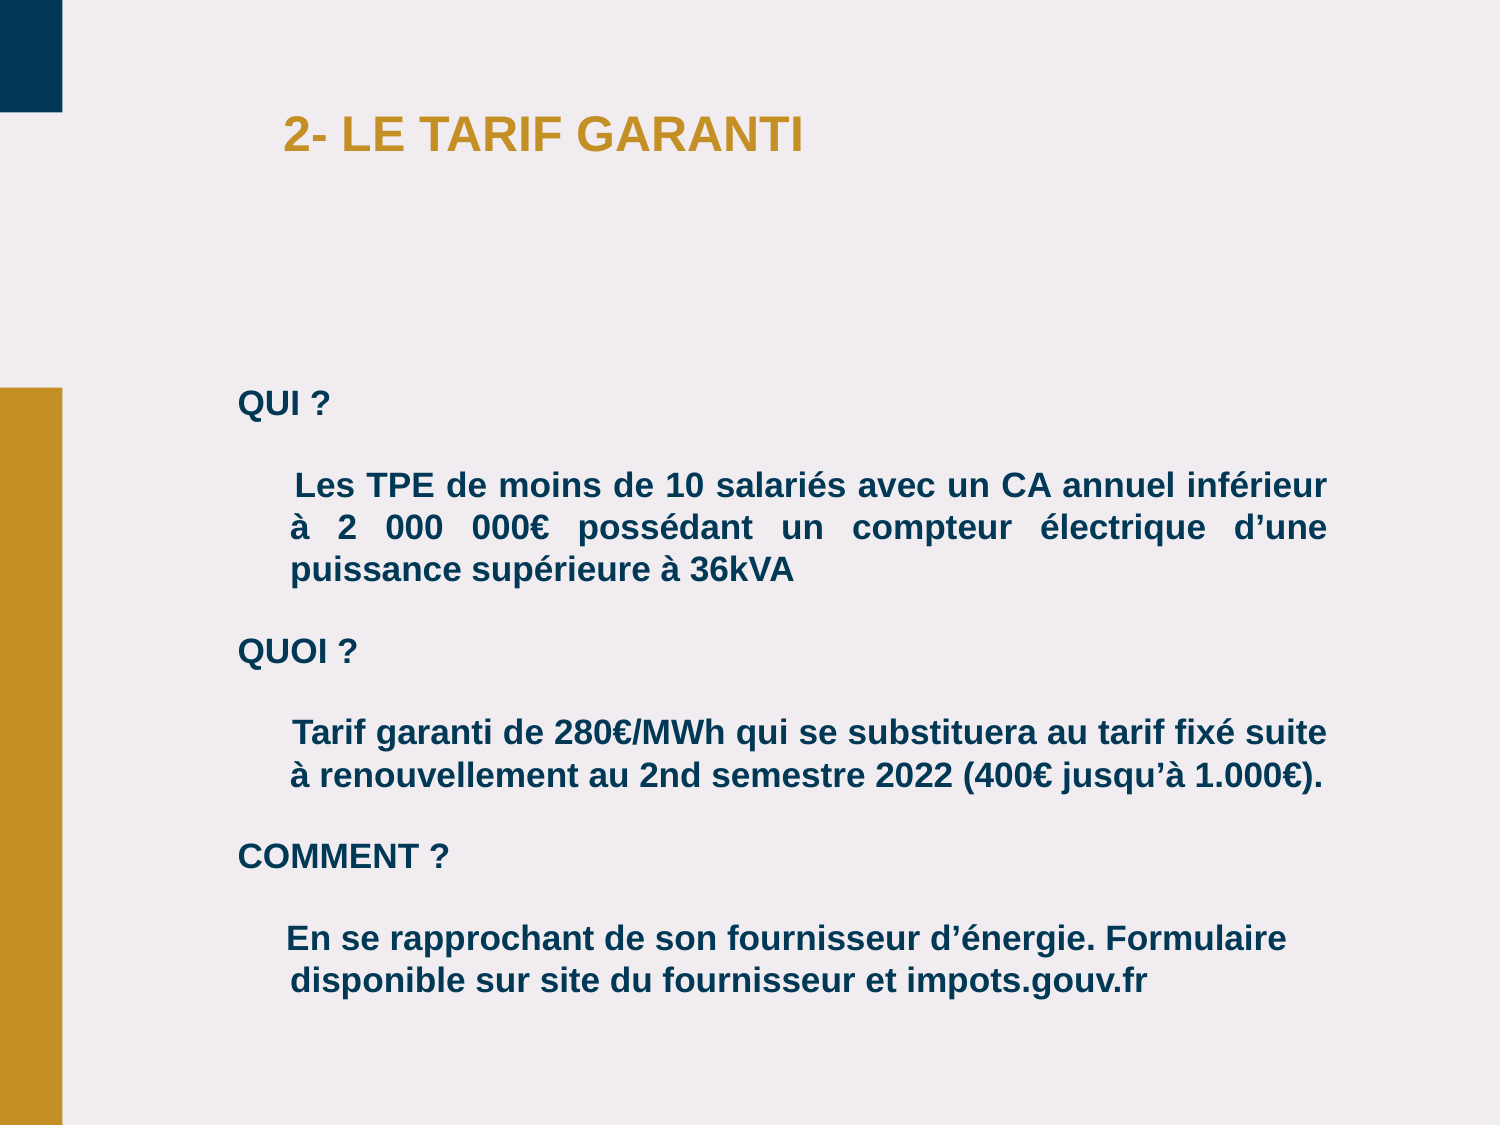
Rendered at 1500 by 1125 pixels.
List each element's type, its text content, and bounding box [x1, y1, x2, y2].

list QUI ? Les TPE de moins de 10 salariés avec un CA annuel inférieur à 2 000 000€ possédant un compteur électrique d’une puissance supérieure à 36kVA QUOI ? Tarif garanti de 280€/MWh qui se substituera au tarif fixé suite à renouvellement au 2nd semestre 2022 (400€ jusqu’à 1.000€). COMMENT ? En se rapprochant de son fournisseur d’énergie. Formulaire disponible sur site du fournisseur et impots.gouv.fr [237, 380, 1329, 1013]
title 2- LE TARIF GARANTI [283, 79, 1440, 190]
